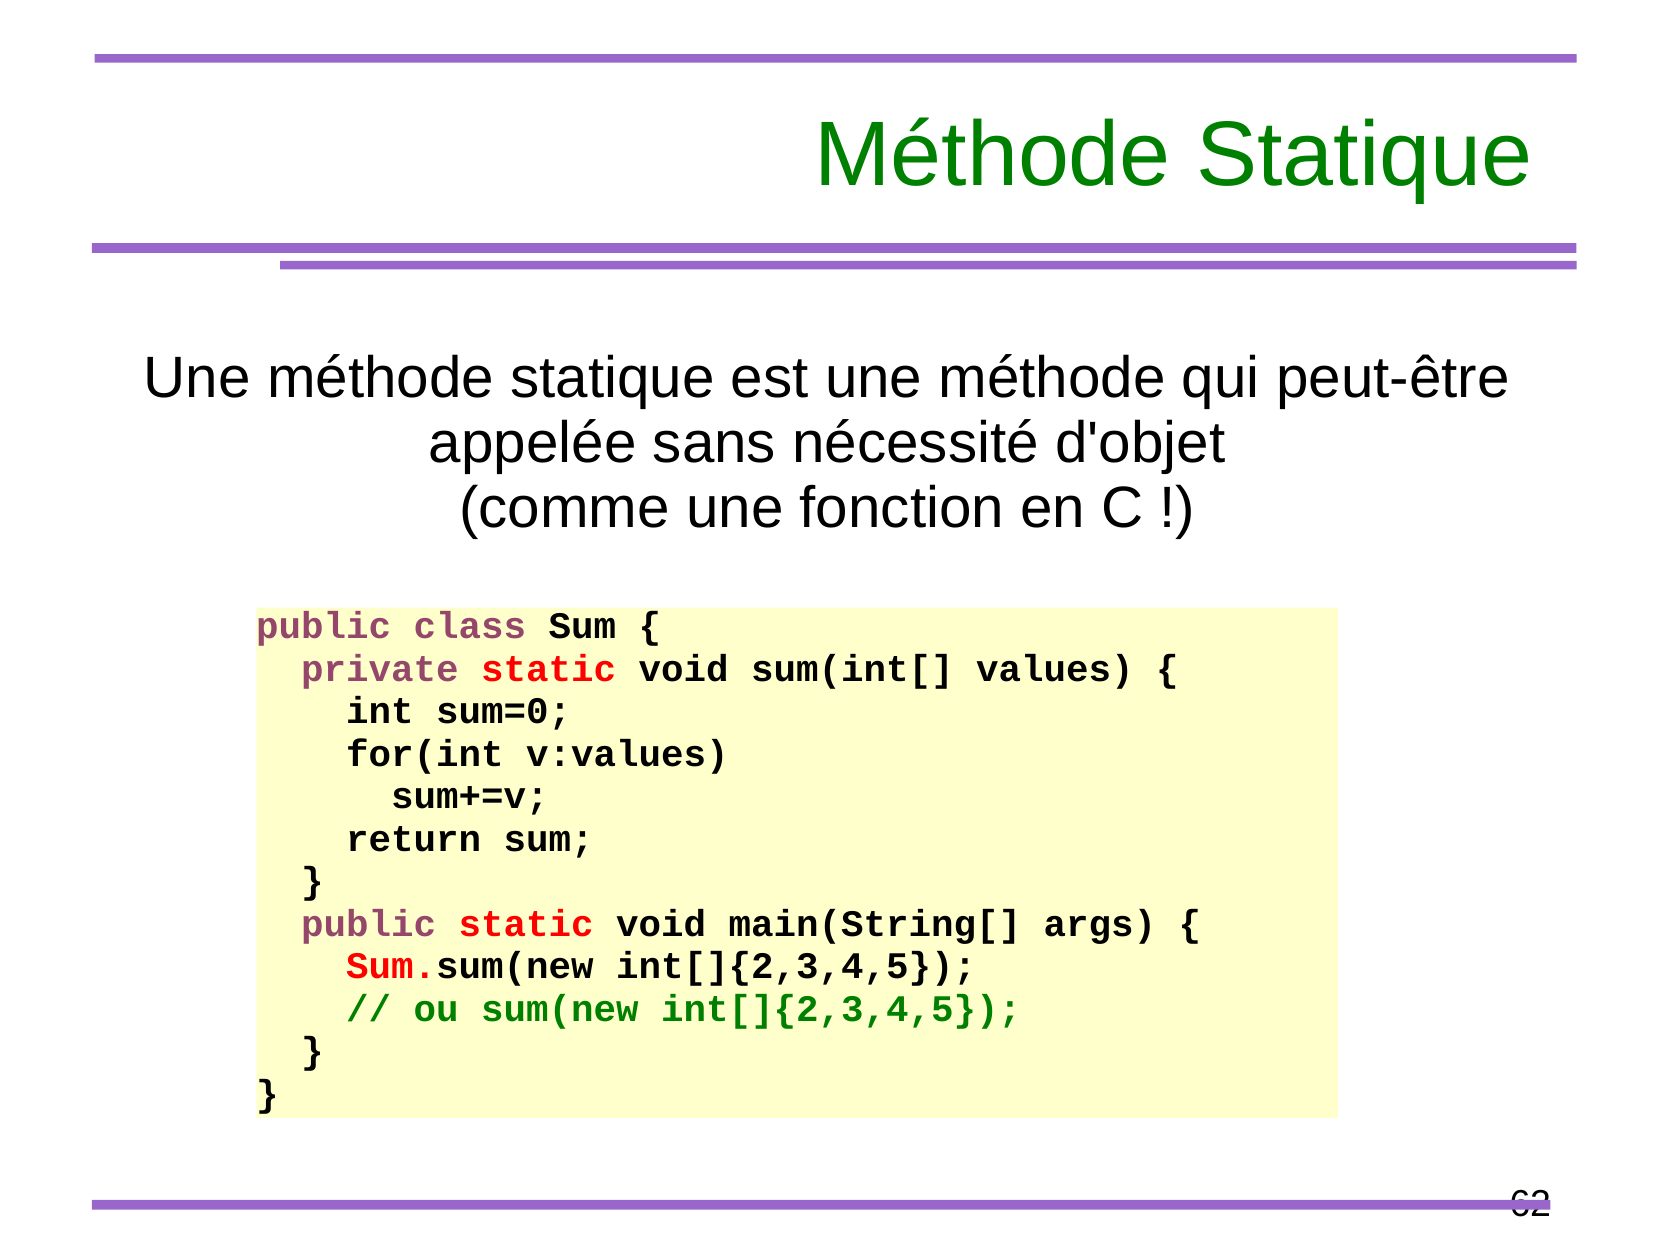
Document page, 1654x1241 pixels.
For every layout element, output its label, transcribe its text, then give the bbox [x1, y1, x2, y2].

list Une méthode statique est une méthode qui peut-être appelée sans nécessité d'objet (comme une fonction en C !) [121, 344, 1534, 1127]
text_box public class Sum { private static void sum(int[] values) { int sum=0; for(int v:values) sum+=v; return sum; } public static void main(String[] args) { Sum.sum(new int[]{2,3,4,5}); // ou sum(new int[]{2,3,4,5}); } } [256, 607, 1339, 1118]
title Méthode Statique [121, 49, 1534, 257]
